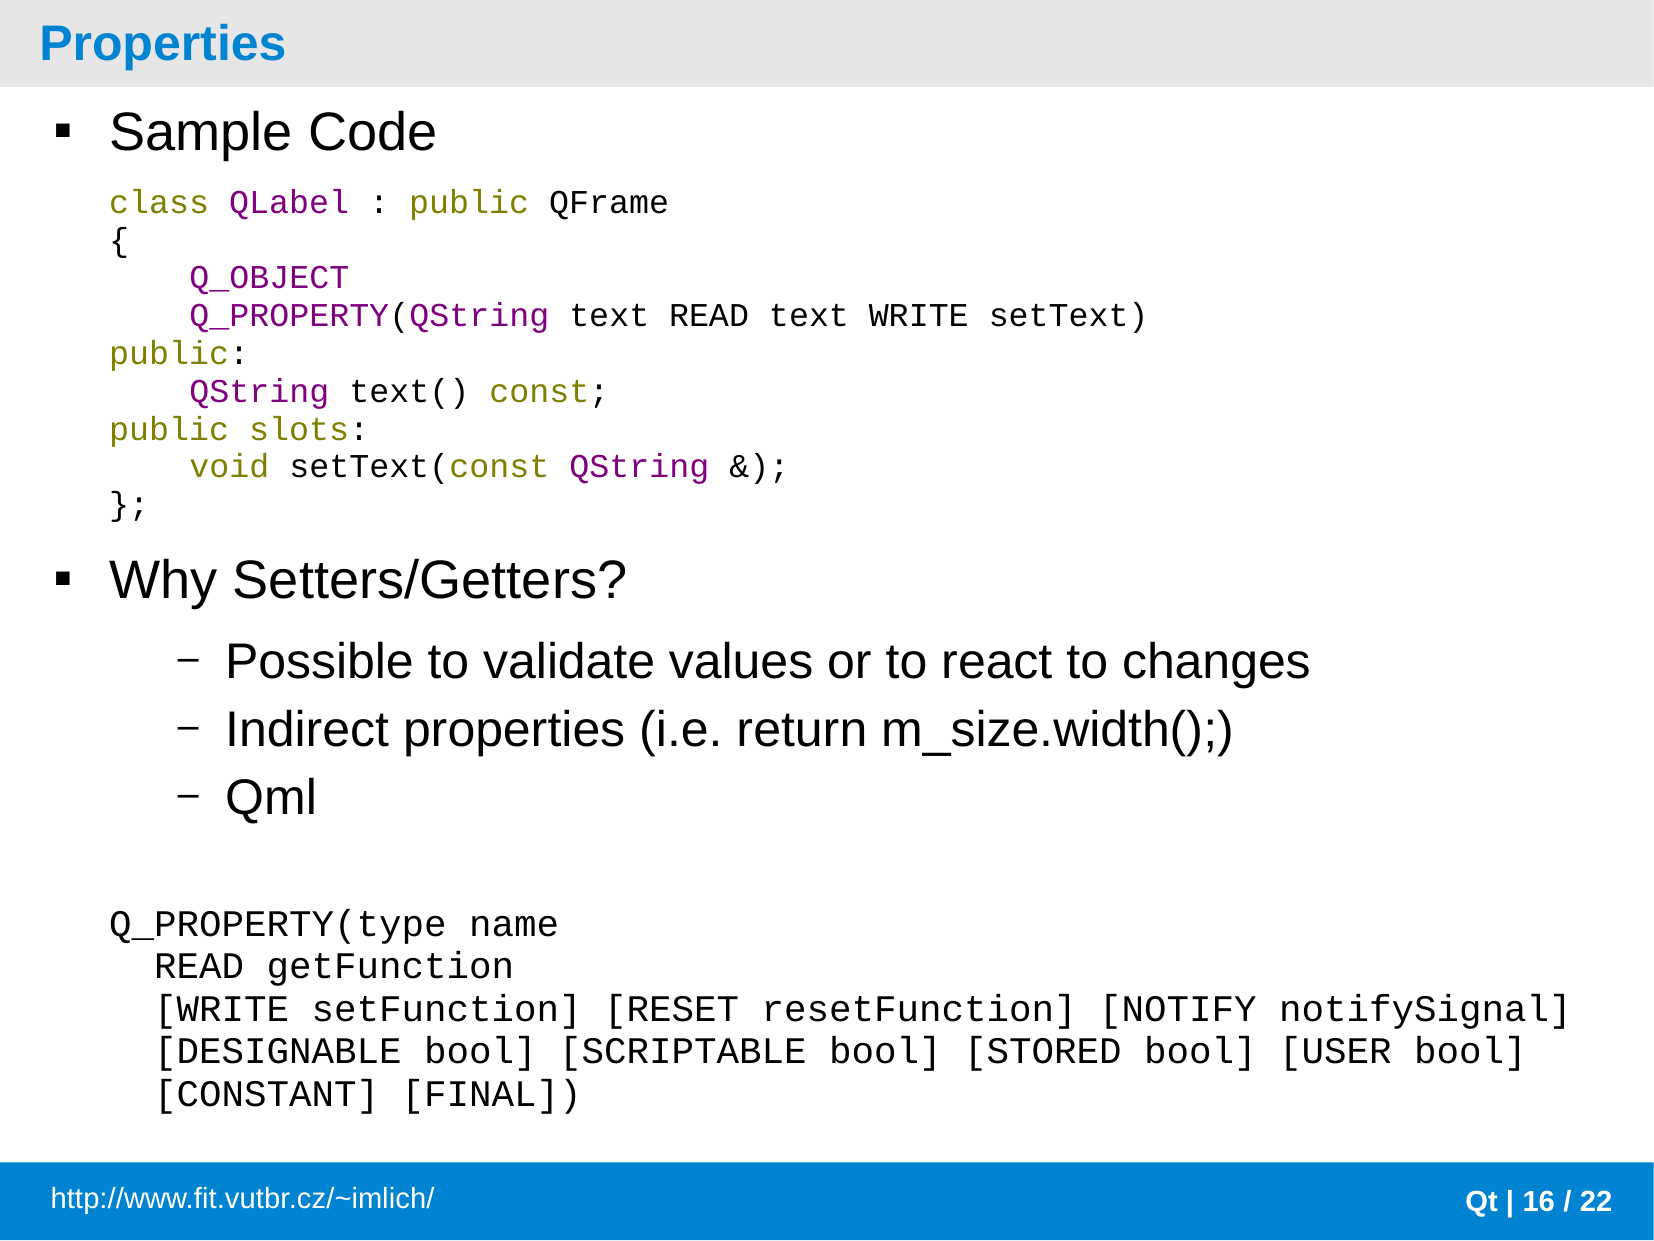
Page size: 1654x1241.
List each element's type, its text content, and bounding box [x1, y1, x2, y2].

title Properties [39, 5, 1615, 81]
list Sample Code class QLabel : public QFrame { Q_OBJECT Q_PROPERTY(QString text READ text WRITE setText) public: QString text() const; public slots: void setText(const QString &); }; Why Setters/Getters? Possible to validate values or to react to changes Indirect properties (i.e. return m_size.width();) Qml Q_PROPERTY(type name READ getFunction [WRITE setFunction] [RESET resetFunction] [NOTIFY notifySignal] [DESIGNABLE bool] [SCRIPTABLE bool] [STORED bool] [USER bool] [CONSTANT] [FINAL]) [38, 101, 1616, 1180]
